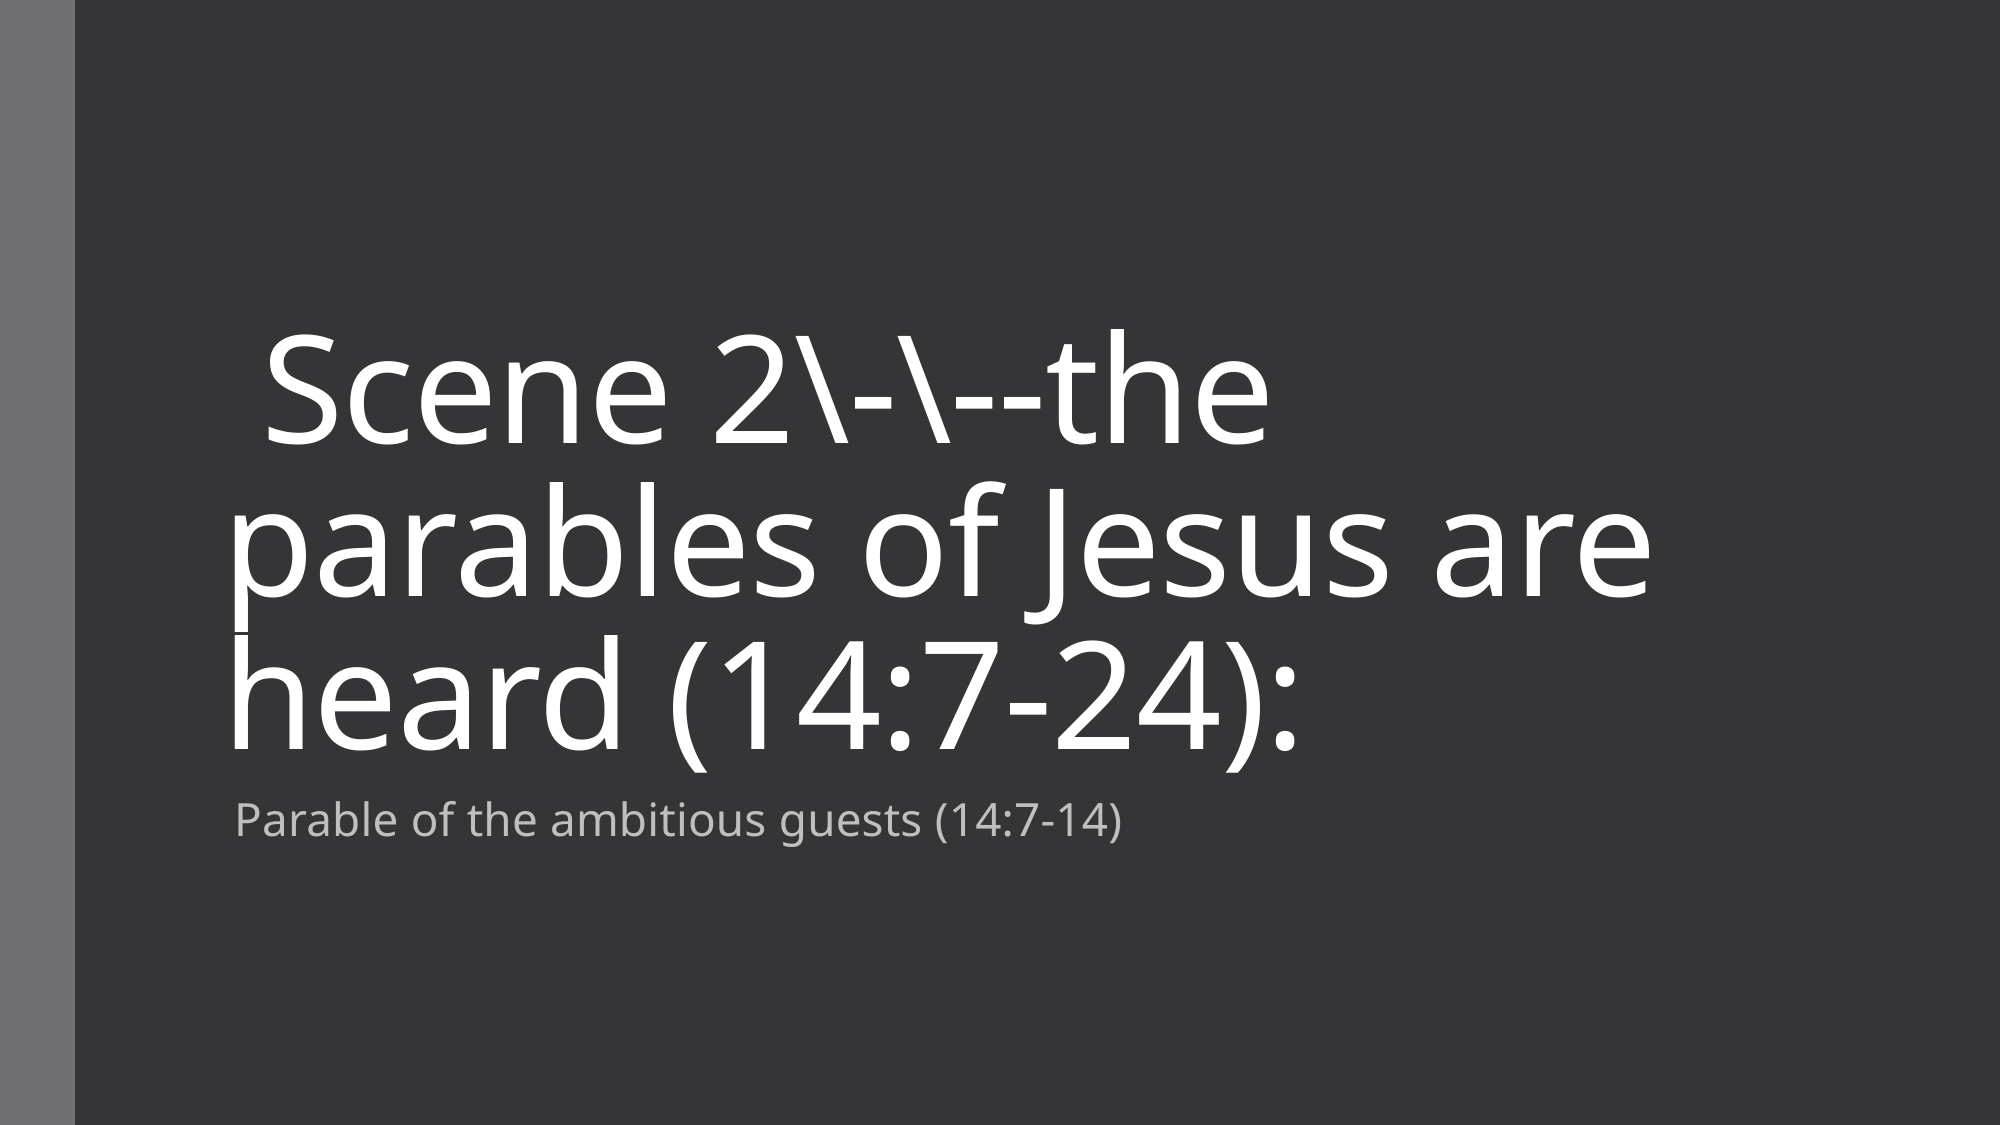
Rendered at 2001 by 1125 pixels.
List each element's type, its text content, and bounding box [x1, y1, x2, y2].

subtitle Parable of the ambitious guests (14:7-14) [206, 787, 1752, 1066]
title Scene 2\-\--the parables of Jesus are heard (14:7-24): [206, 124, 1752, 787]
